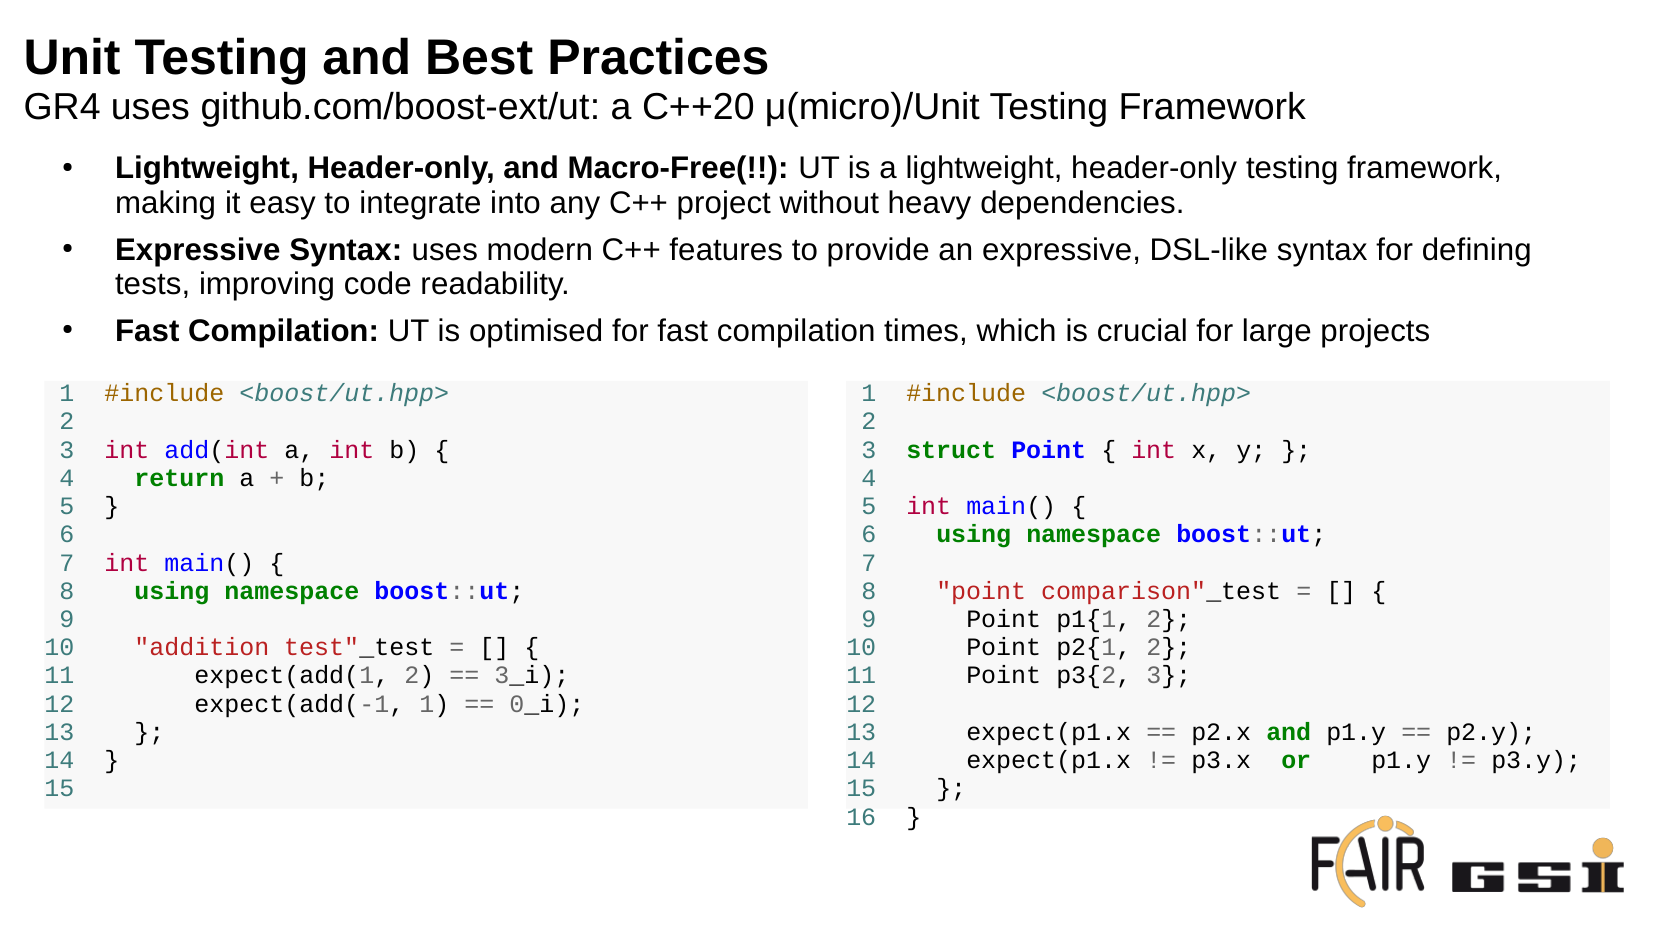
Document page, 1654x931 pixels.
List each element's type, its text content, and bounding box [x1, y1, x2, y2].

picture [1311, 814, 1426, 910]
list Lightweight, Header-only, and Macro-Free(!!): UT is a lightweight, header-only testing framework, making it easy to integrate into any C++ project without heavy dependencies. Expressive Syntax: uses modern C++ features to provide an expressive, DSL-like syntax for defining tests, improving code readability. Fast Compilation: UT is optimised for fast compilation times, which is crucial for large projects [44, 150, 1610, 381]
list 1 #include <boost/ut.hpp> 2 3 struct Point { int x, y; }; 4 5 int main() { 6 using namespace boost::ut; 7 8 "point comparison"_test = [] { 9 Point p1{1, 2}; 10 Point p2{1, 2}; 11 Point p3{2, 3}; 12 13 expect(p1.x == p2.x and p1.y == p2.y); 14 expect(p1.x != p3.x or p1.y != p3.y); 15 }; 16 } [846, 380, 1610, 809]
picture [1451, 836, 1626, 895]
title Unit Testing and Best Practices GR4 uses github.com/boost-ext/ut: a C++20 μ(micro)/Unit Testing Framework [23, 29, 1638, 128]
list 1 #include <boost/ut.hpp> 2 3 int add(int a, int b) { 4 return a + b; 5 } 6 7 int main() { 8 using namespace boost::ut; 9 10 "addition test"_test = [] { 11 expect(add(1, 2) == 3_i); 12 expect(add(-1, 1) == 0_i); 13 }; 14 } 15 [44, 380, 808, 809]
